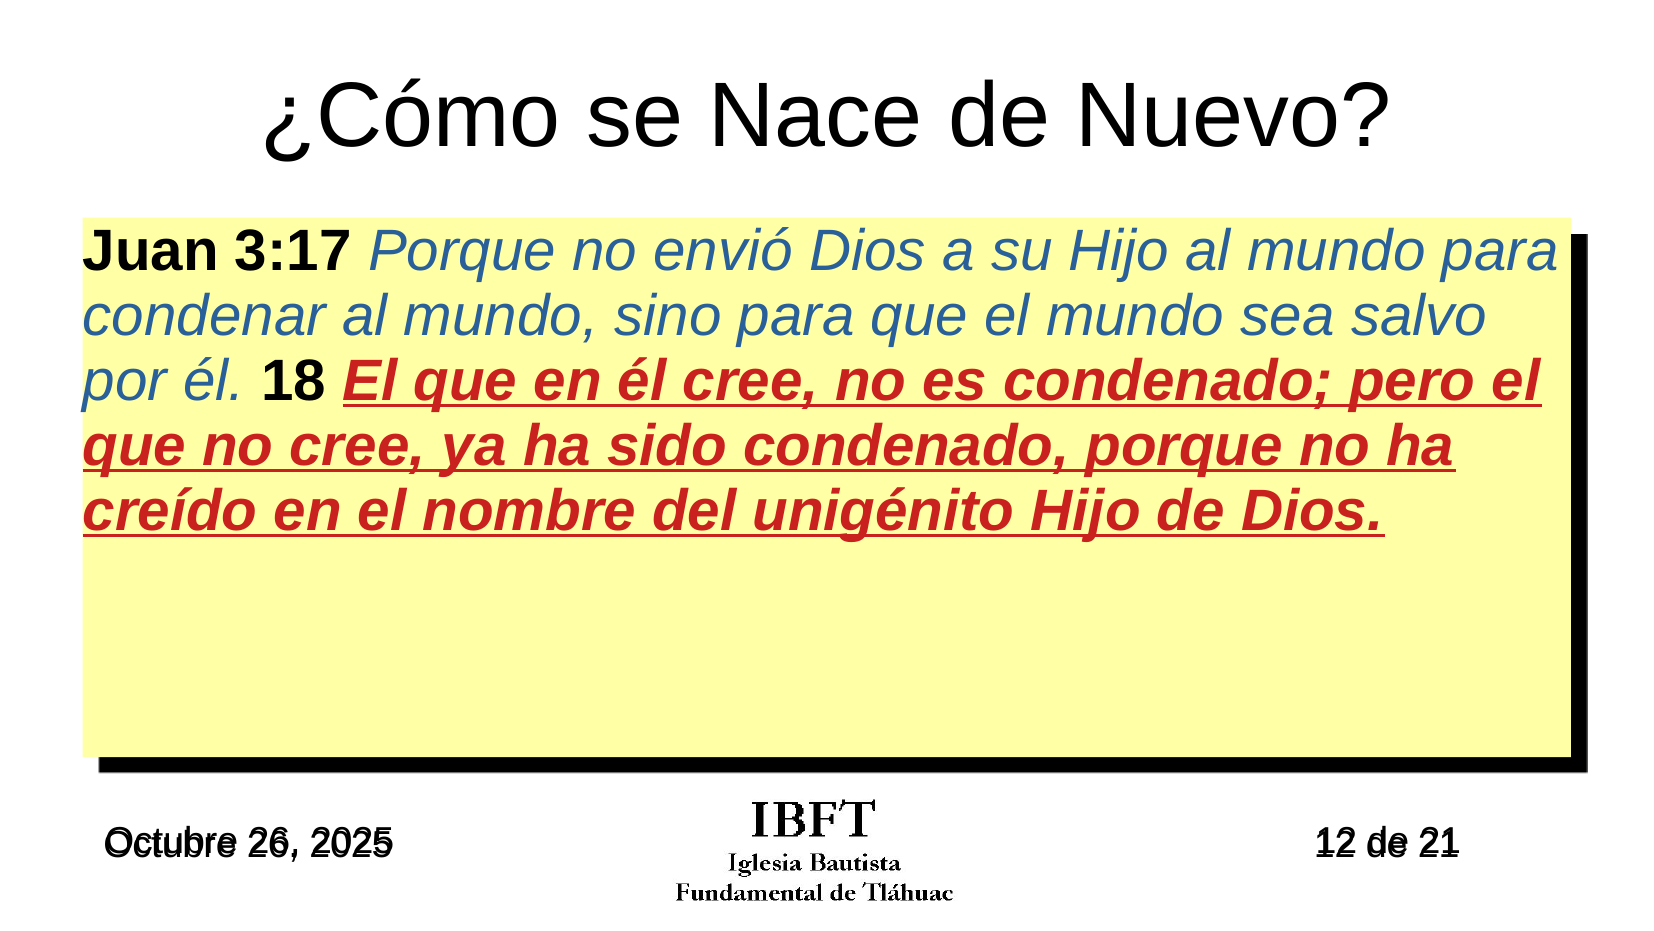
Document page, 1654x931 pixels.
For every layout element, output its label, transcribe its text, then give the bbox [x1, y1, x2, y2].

title ¿Cómo se Nace de Nuevo? [82, 37, 1571, 193]
text_box <number> de 21 [1300, 812, 1567, 912]
picture [649, 782, 972, 913]
list Juan 3:17 Porque no envió Dios a su Hijo al mundo para condenar al mundo, sino para que el mundo sea salvo por él. 18 El que en él cree, no es condenado; pero el que no cree, ya ha sido condenado, porque no ha creído en el nombre del unigénito Hijo de Dios. [82, 217, 1571, 758]
text_box Octubre 26, 2025 [90, 812, 416, 872]
text_box Octubre 26, 2025 [88, 816, 414, 876]
text_box <number> de 21 [1299, 816, 1565, 916]
